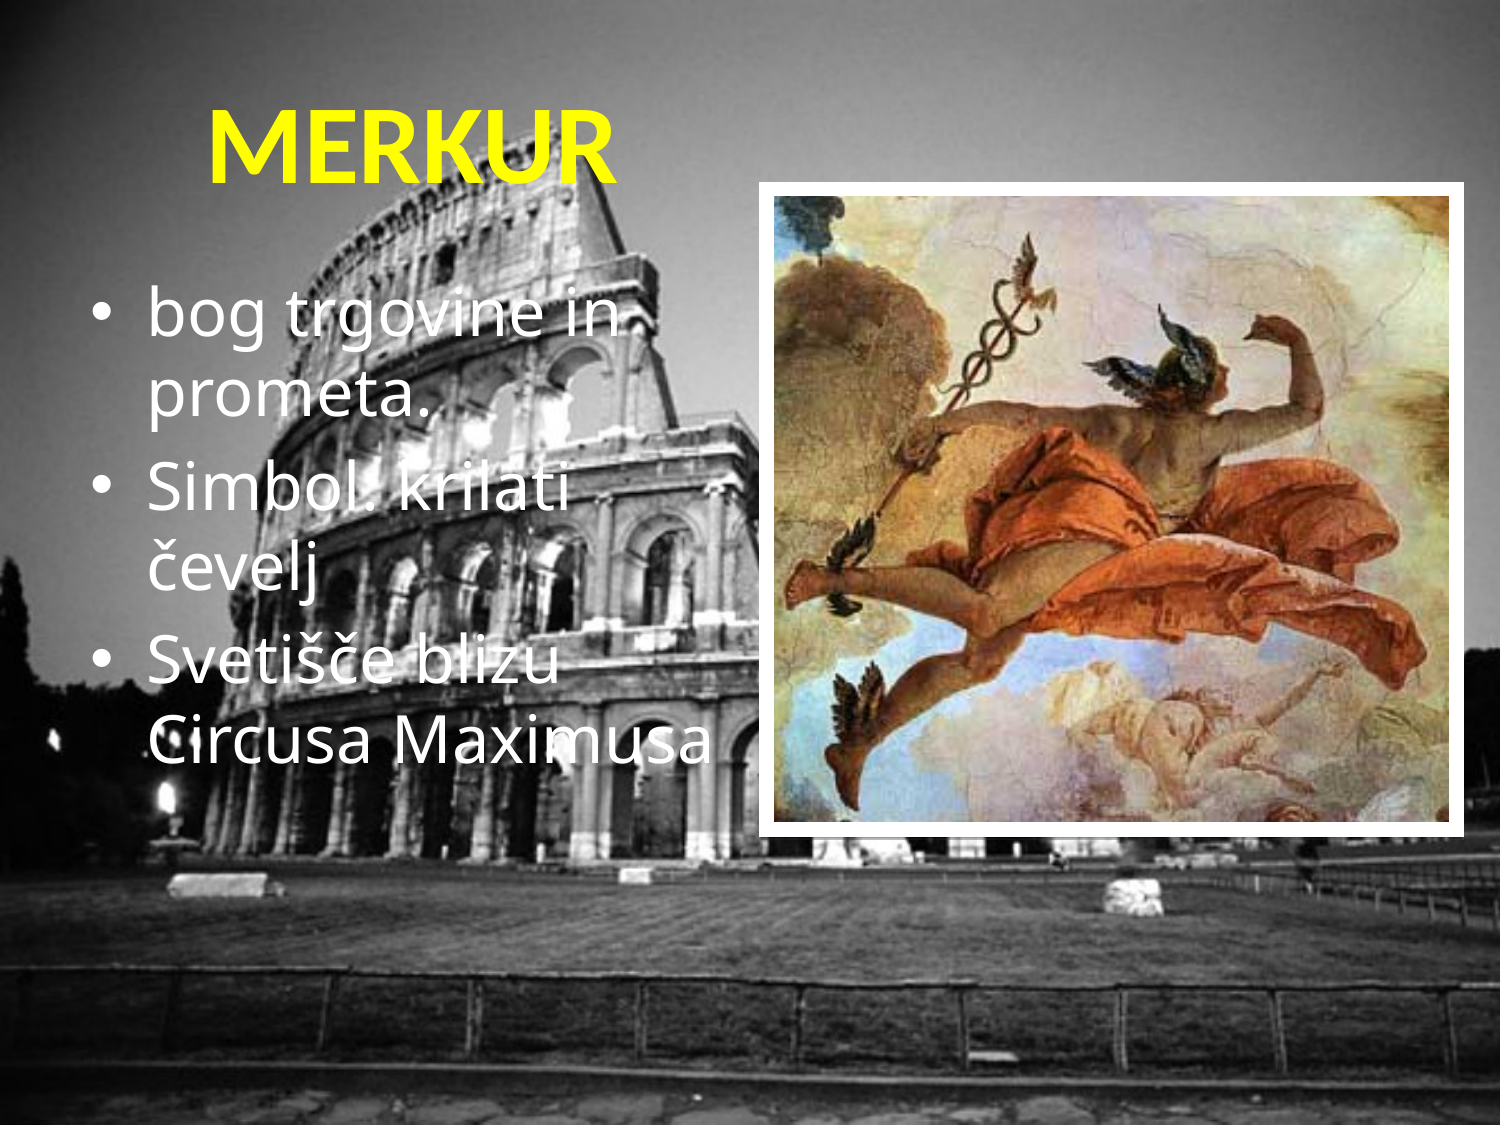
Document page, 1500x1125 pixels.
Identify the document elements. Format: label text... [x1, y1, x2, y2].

title MERKUR [75, 45, 750, 233]
picture [0, 0, 1500, 1125]
list bog trgovine in prometa. Simbol: krilati čevelj Svetišče blizu Circusa Maximusa [75, 262, 750, 1005]
